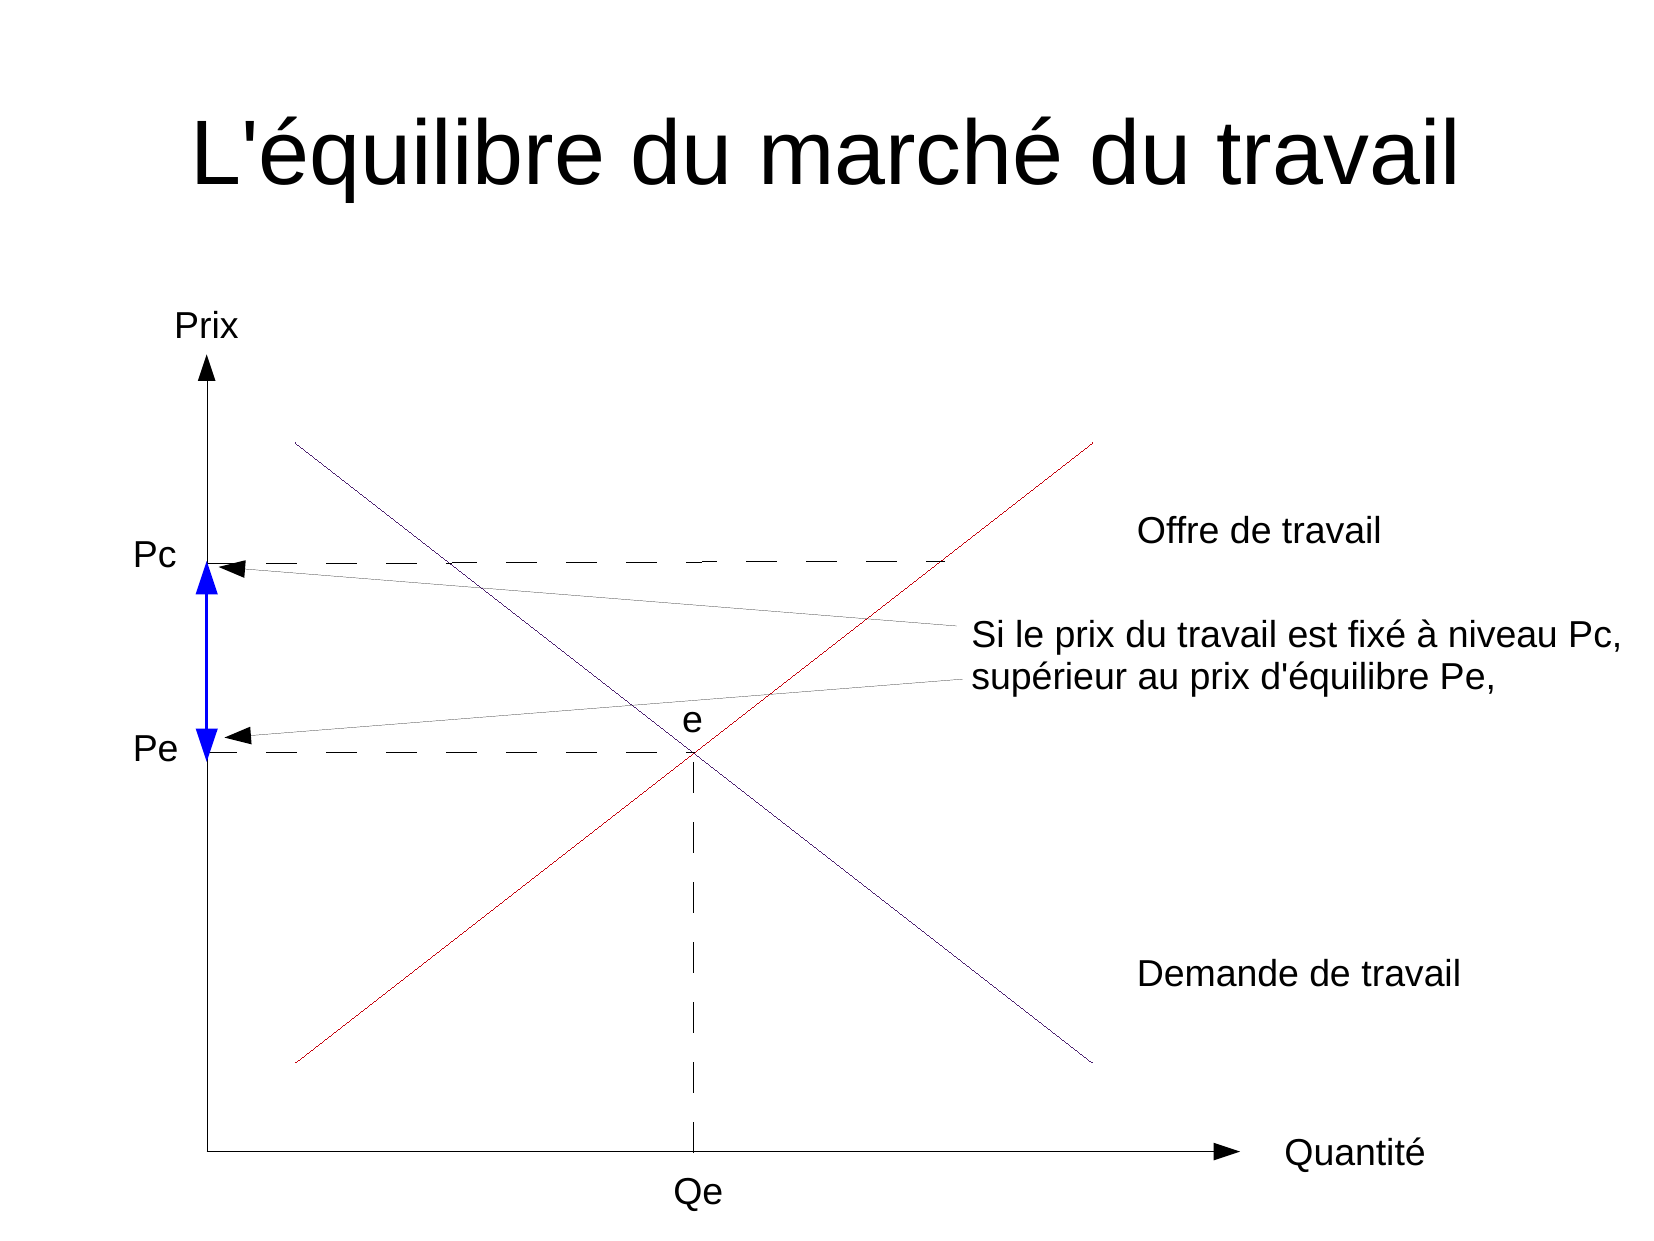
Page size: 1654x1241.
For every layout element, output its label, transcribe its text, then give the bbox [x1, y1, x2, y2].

text_box Si le prix du travail est fixé à niveau Pc, supérieur au prix d'équilibre Pe, [956, 606, 1639, 746]
text_box Qe [658, 1163, 739, 1221]
text_box e [667, 690, 718, 702]
text_box e [667, 699, 718, 748]
text_box Quantité [1269, 1124, 1442, 1182]
text_box Demande de travail [1122, 944, 1477, 1002]
text_box Pe [118, 720, 194, 778]
title L'équilibre du marché du travail [82, 49, 1571, 257]
text_box Pc [118, 525, 194, 583]
text_box Offre de travail [1122, 501, 1398, 559]
text_box Prix [159, 297, 254, 355]
